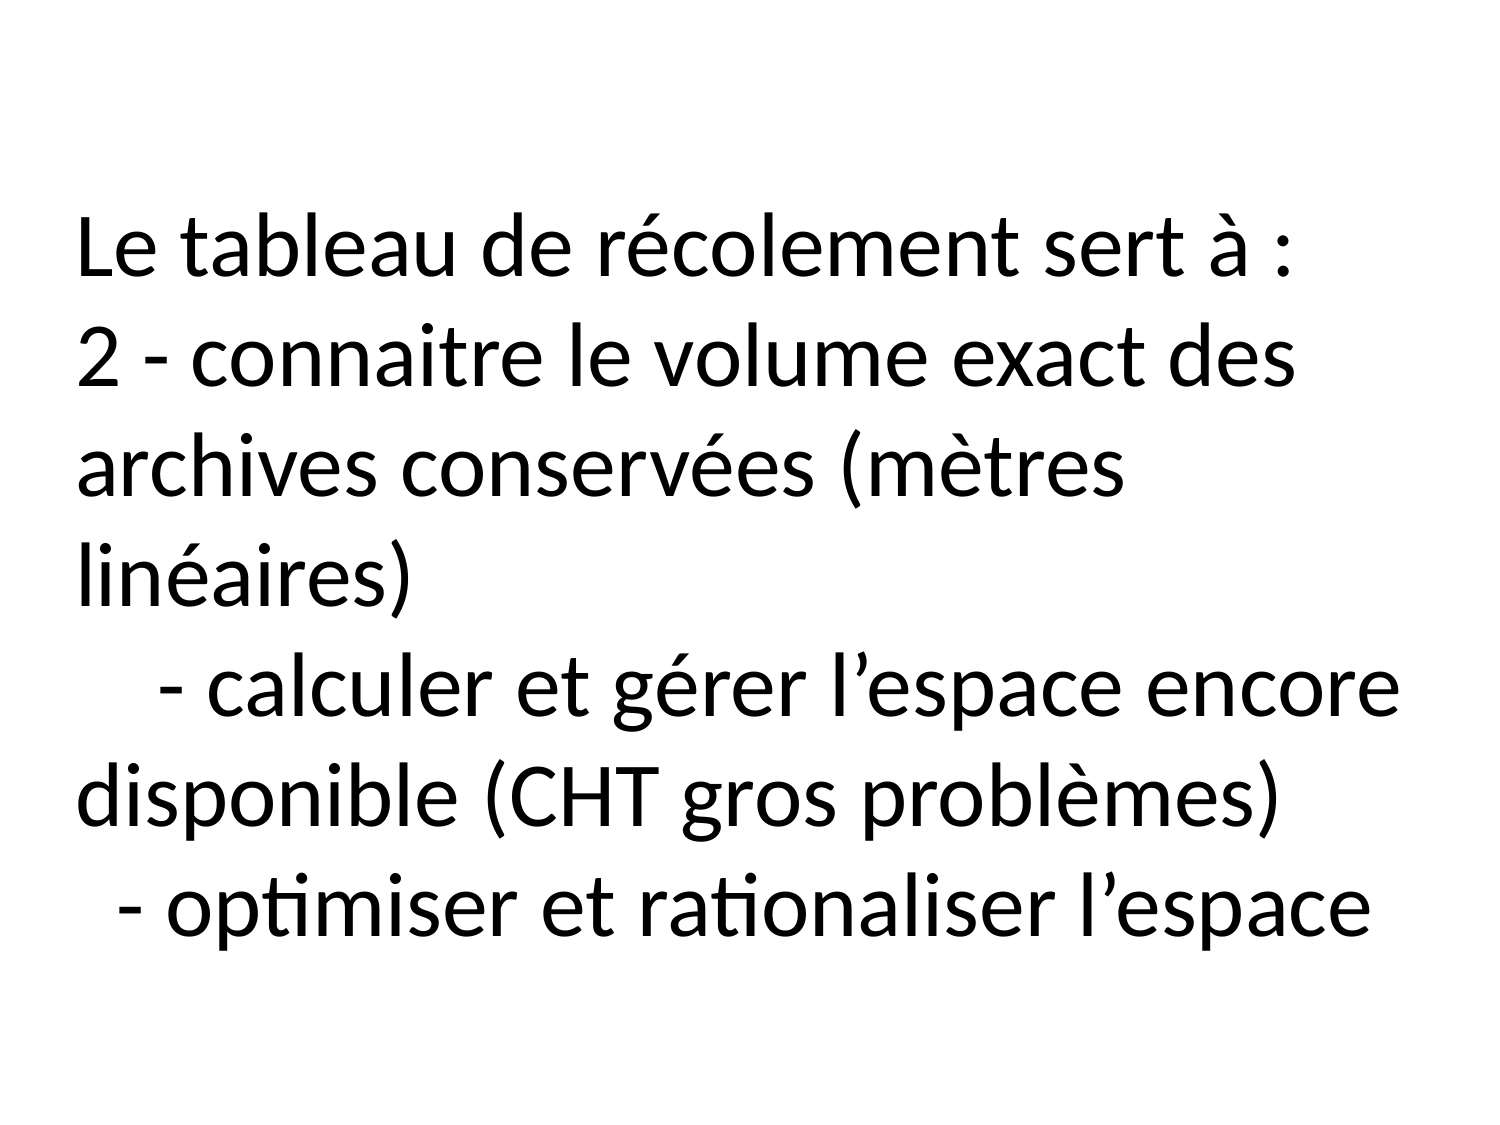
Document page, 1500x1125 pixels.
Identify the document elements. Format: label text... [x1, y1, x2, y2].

title Le tableau de récolement sert à : 2 - connaitre le volume exact des archives conservées (mètres linéaires) - calculer et gérer l’espace encore disponible (CHT gros problèmes) - optimiser et rationaliser l’espace [75, 45, 1425, 1094]
